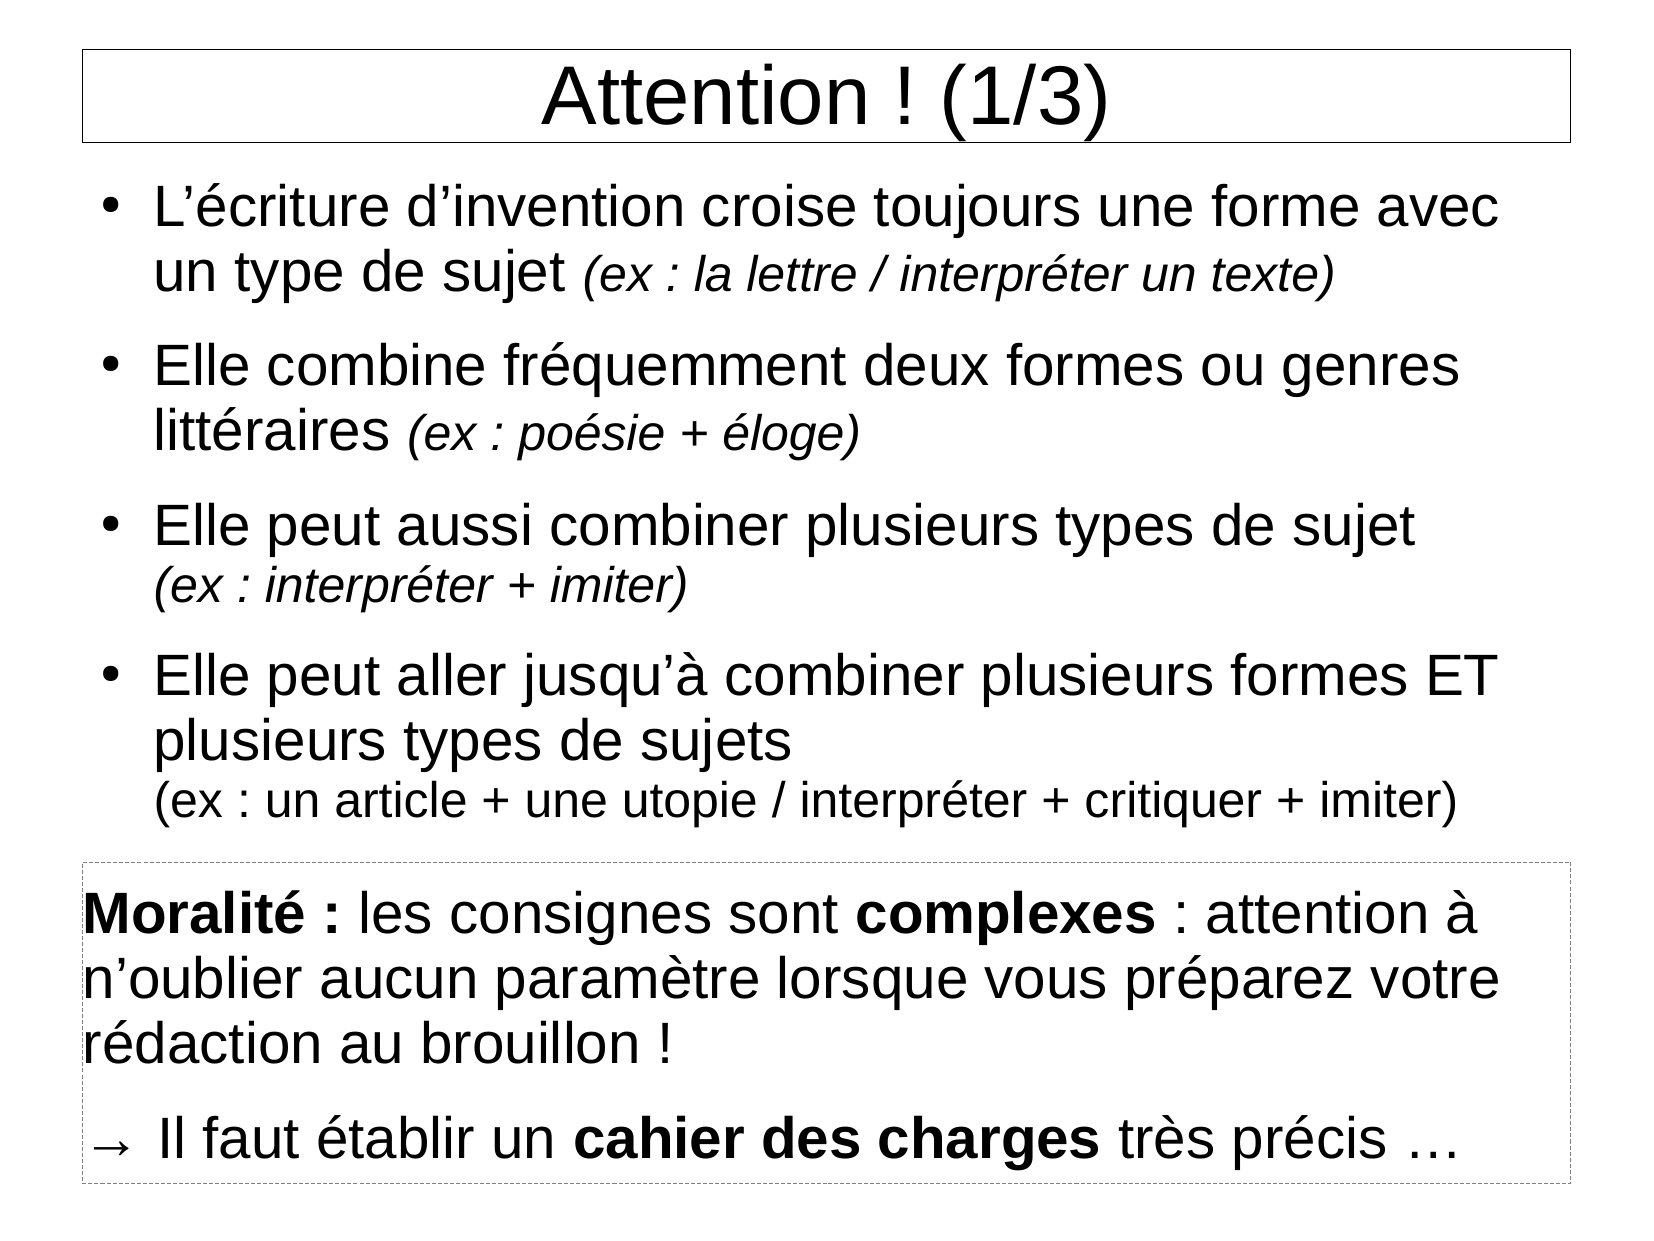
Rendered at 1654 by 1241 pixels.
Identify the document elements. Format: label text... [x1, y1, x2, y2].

list Moralité : les consignes sont complexes : attention à n’oublier aucun paramètre lorsque vous préparez votre rédaction au brouillon ! → Il faut établir un cahier des charges très précis … [82, 862, 1571, 1184]
title Attention ! (1/3) [82, 49, 1571, 143]
list L’écriture d’invention croise toujours une forme avec un type de sujet (ex : la lettre / interpréter un texte) Elle combine fréquemment deux formes ou genres littéraires (ex : poésie + éloge) Elle peut aussi combiner plusieurs types de sujet (ex : interpréter + imiter) Elle peut aller jusqu’à combiner plusieurs formes ET plusieurs types de sujets (ex : un article + une utopie / interpréter + critiquer + imiter) [82, 173, 1571, 827]
